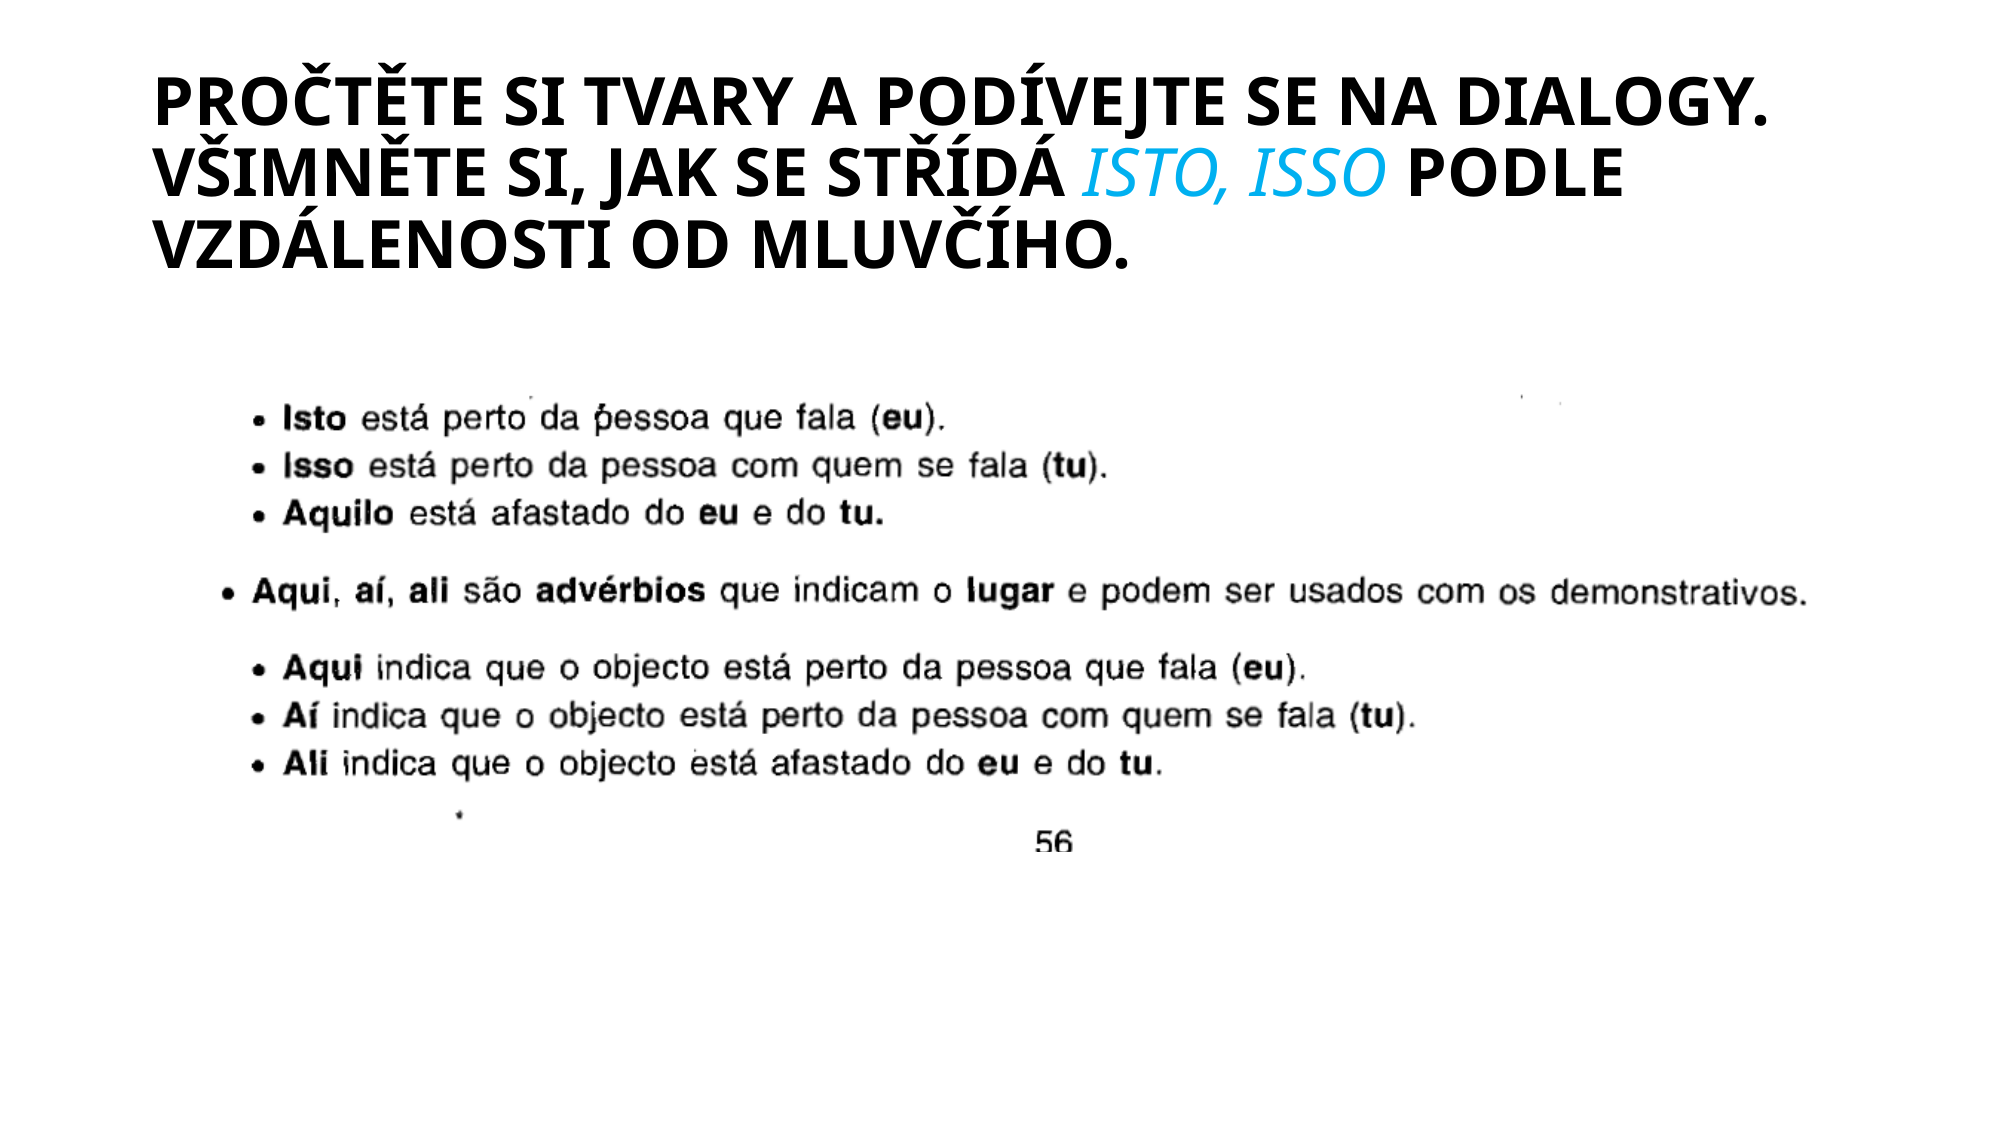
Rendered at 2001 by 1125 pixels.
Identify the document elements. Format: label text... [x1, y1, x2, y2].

picture [206, 371, 1877, 852]
title PROČTĚTE SI TVARY A PODÍVEJTE SE NA DIALOGY. VŠIMNĚTE SI, JAK SE STŘÍDÁ ISTO, ISSO PODLE VZDÁLENOSTI OD MLUVČÍHO. [137, 59, 1863, 278]
